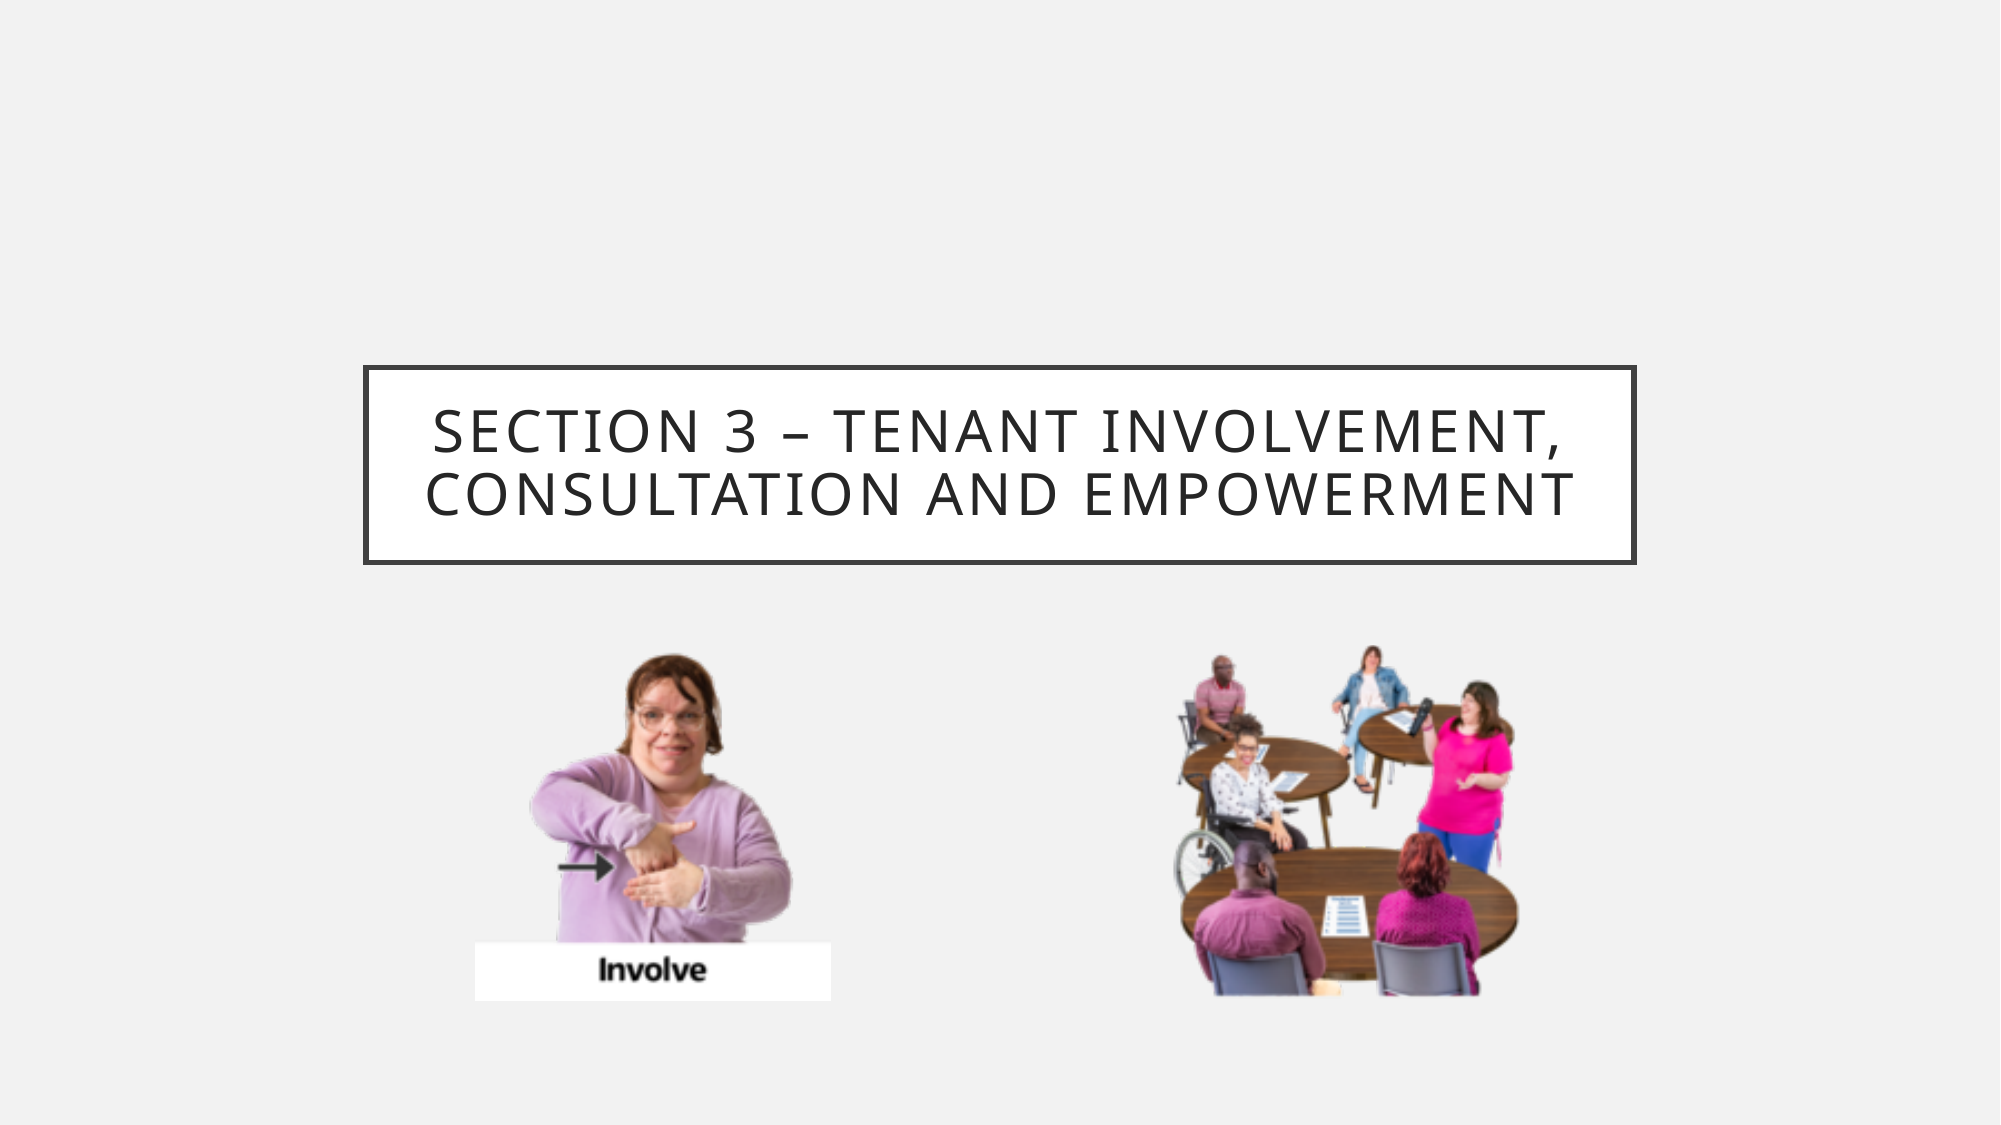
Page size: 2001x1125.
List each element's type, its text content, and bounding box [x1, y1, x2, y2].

title Section 3 – Tenant involvement, consultation and empowerment [366, 367, 1634, 563]
picture [1168, 646, 1524, 1001]
picture [475, 646, 831, 1001]
